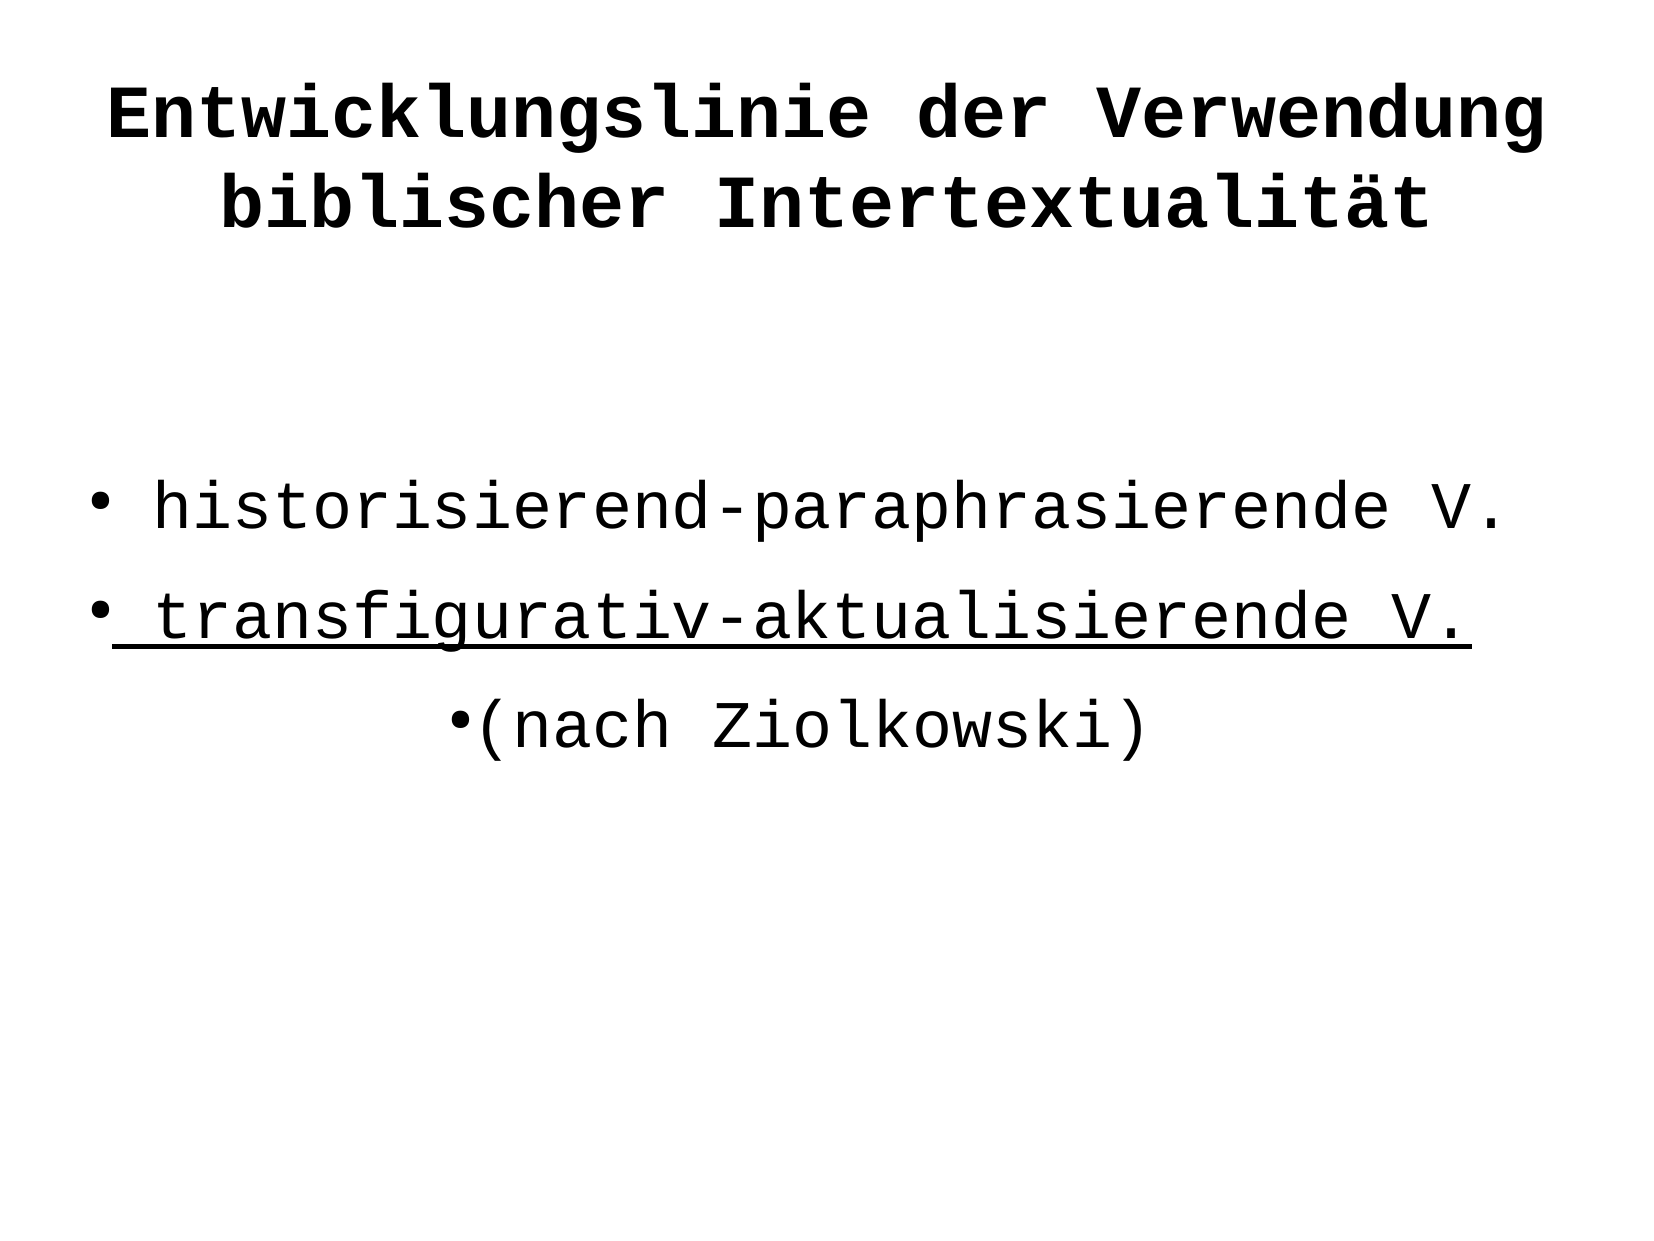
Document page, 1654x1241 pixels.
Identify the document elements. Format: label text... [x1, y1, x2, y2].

title Entwicklungslinie der Verwendung biblischer Intertextualität [82, 49, 1571, 257]
subtitle historisierend-paraphrasierende V. transfigurativ-aktualisierende V. (nach Ziolkowski) [88, 147, 1577, 967]
